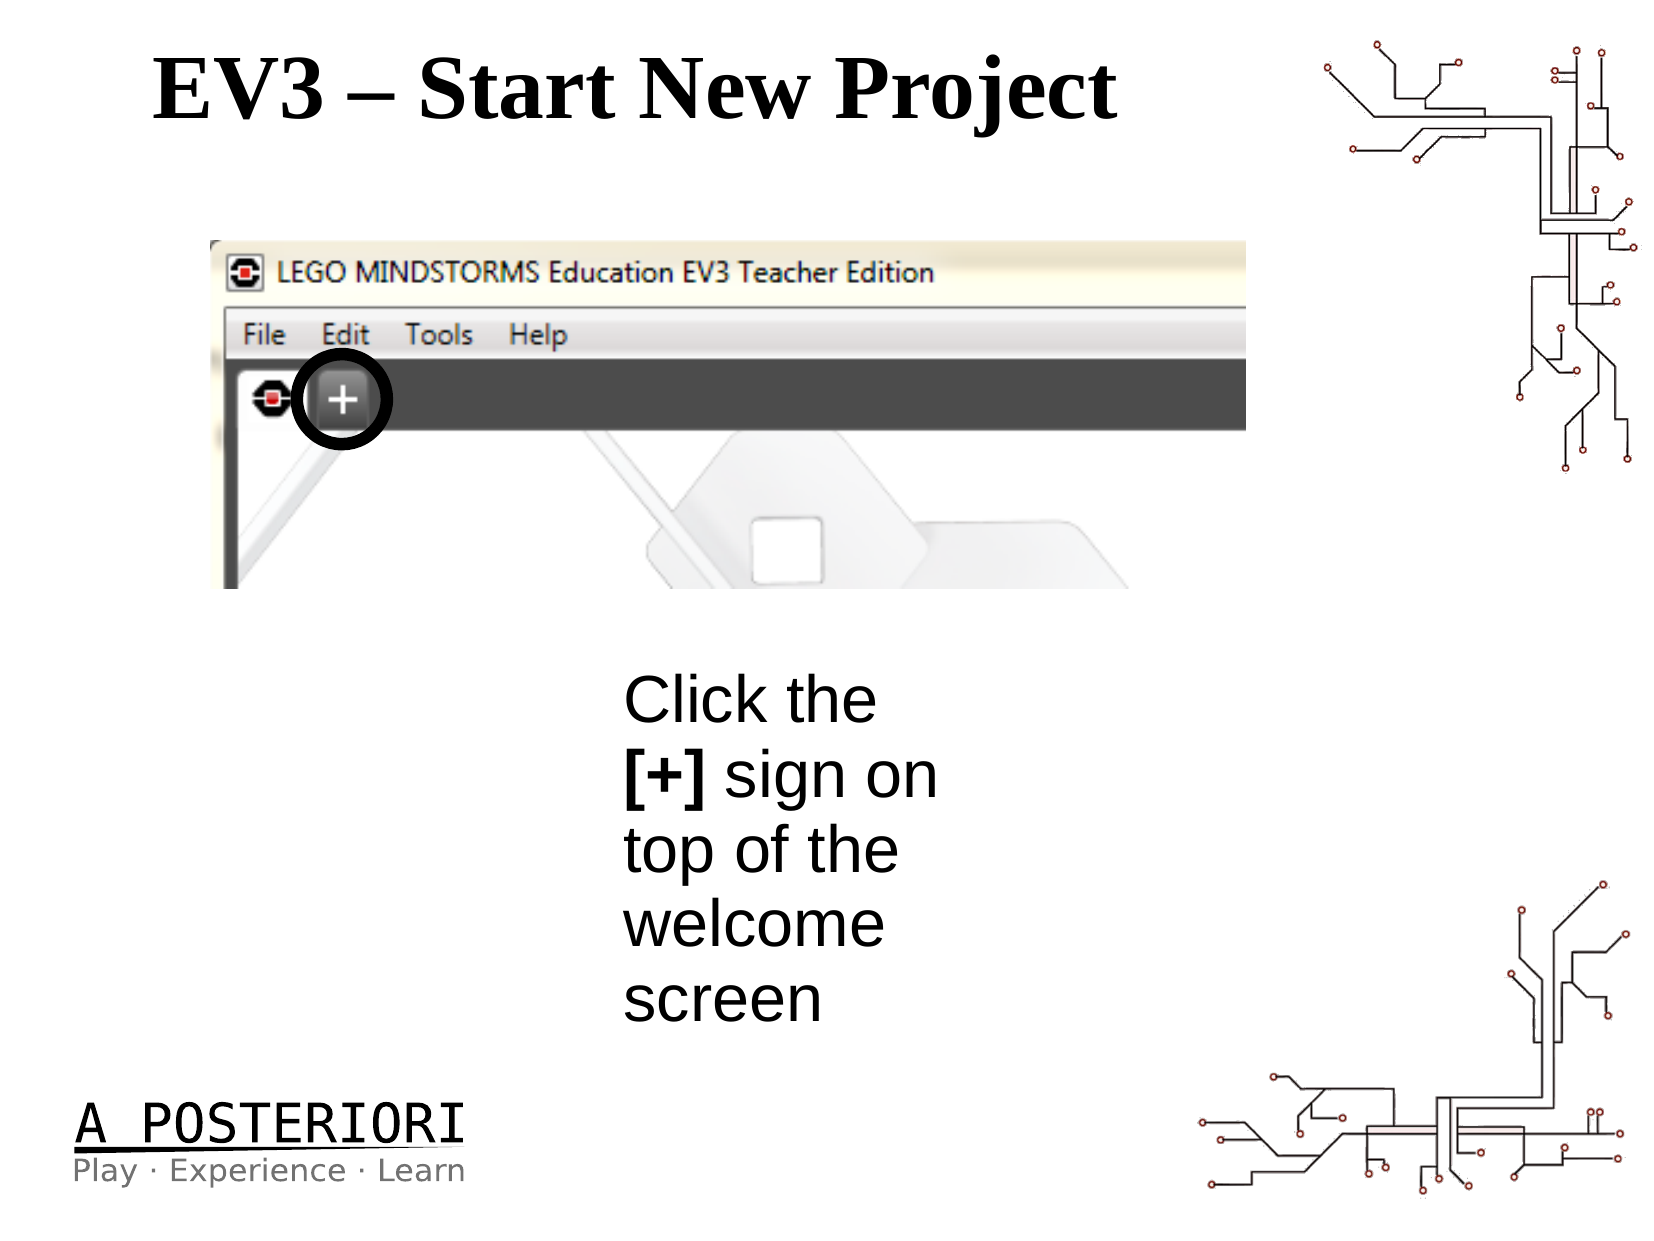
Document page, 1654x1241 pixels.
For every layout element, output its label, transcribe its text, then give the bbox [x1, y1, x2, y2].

title EV3 – Start New Project [11, 0, 1261, 190]
picture [1175, 862, 1636, 1201]
picture [1305, 35, 1643, 496]
picture [73, 1101, 466, 1189]
text_box Click the [+] sign on top of the welcome screen [608, 654, 986, 1041]
picture [210, 240, 1246, 589]
